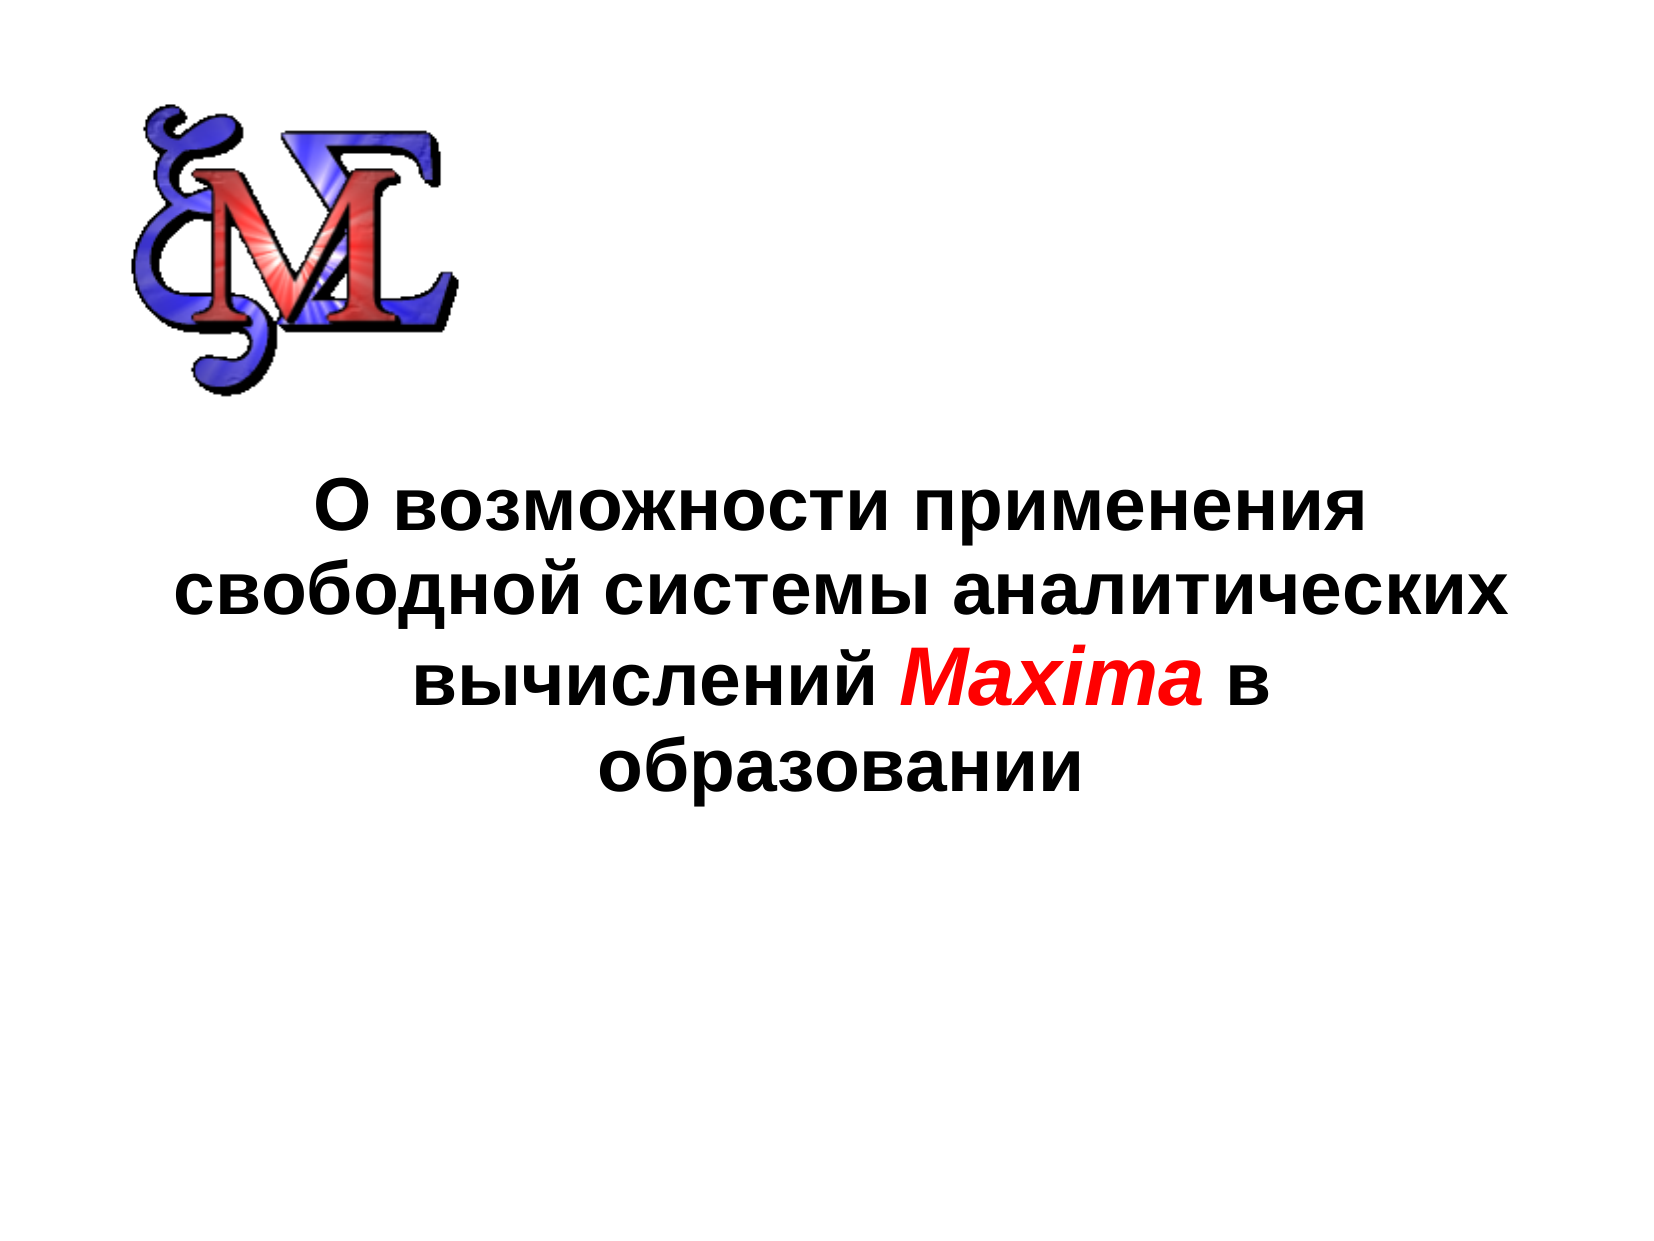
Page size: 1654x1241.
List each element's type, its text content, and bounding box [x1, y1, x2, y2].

text_box О возможности применения свободной системы аналитических вычислений Maxima в образовании [147, 324, 1536, 945]
picture [116, 88, 473, 406]
